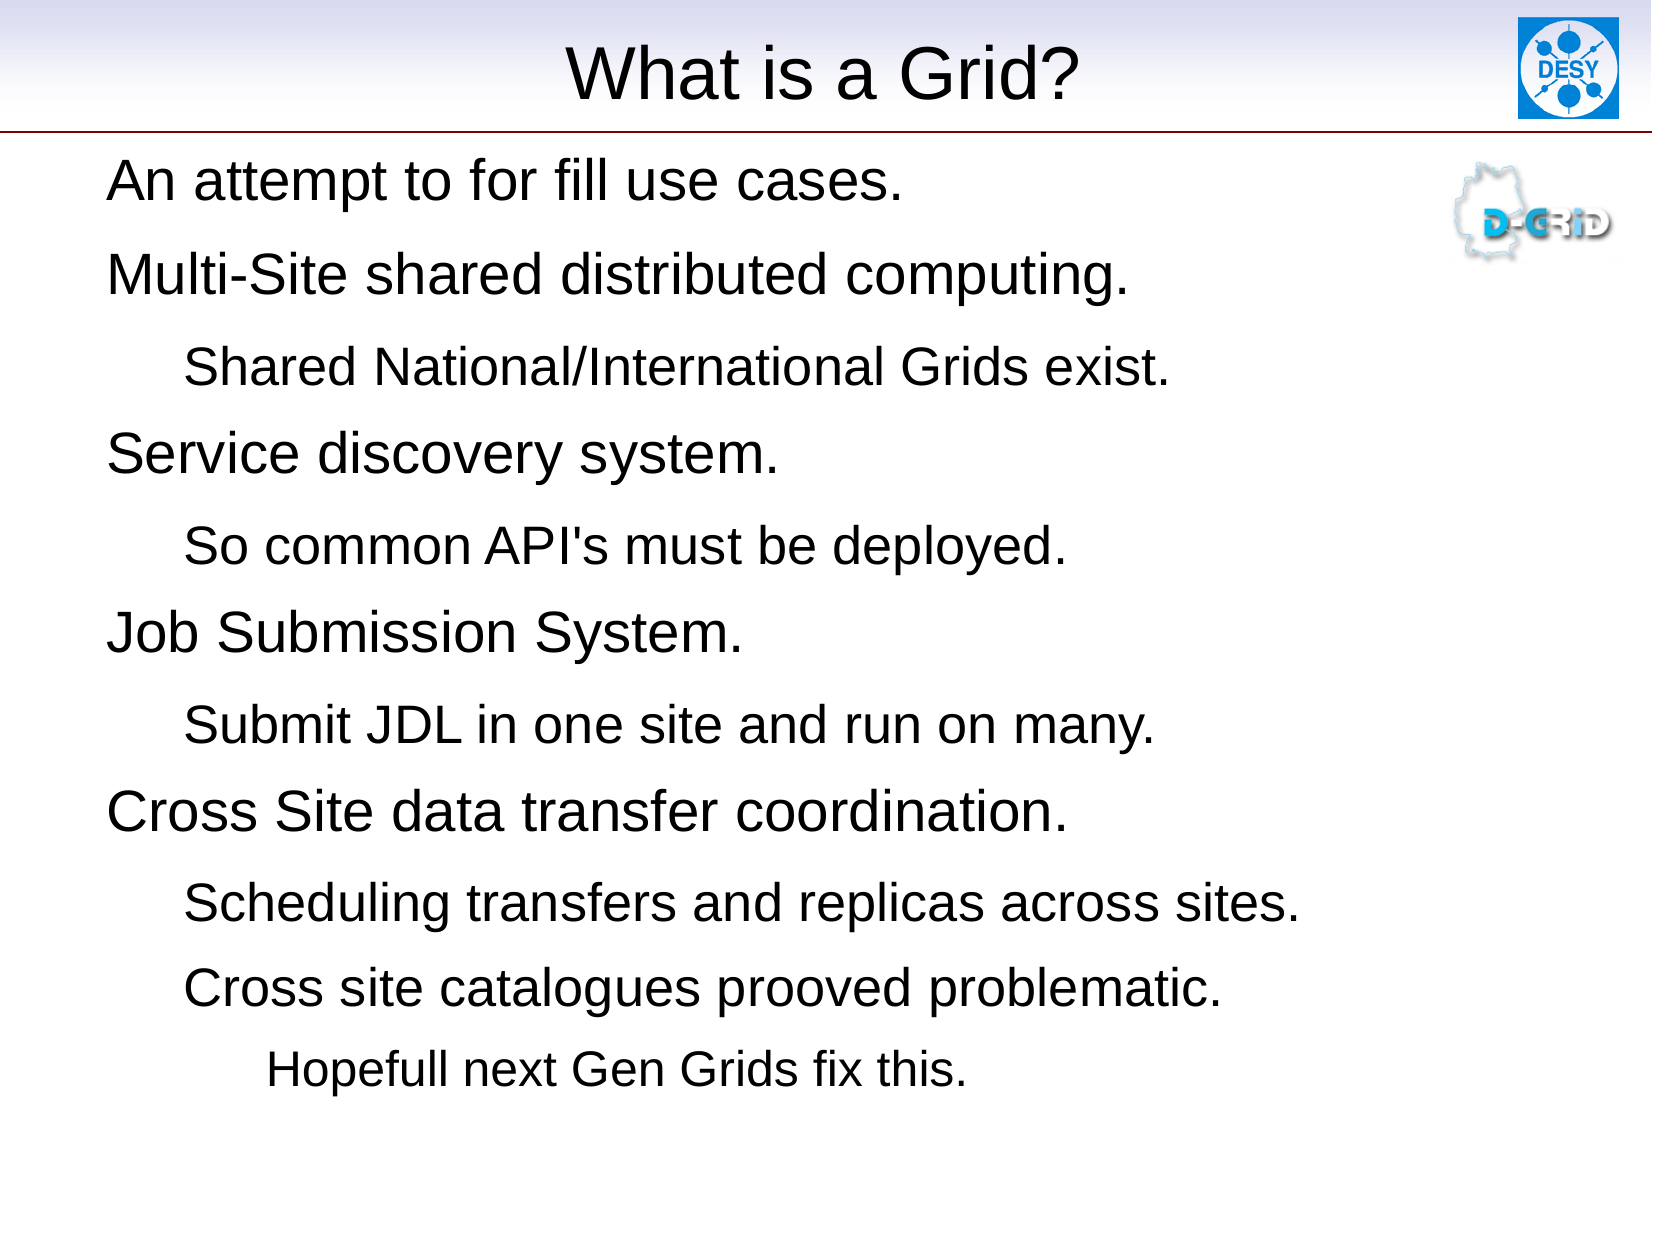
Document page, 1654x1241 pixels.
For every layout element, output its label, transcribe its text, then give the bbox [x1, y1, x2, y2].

picture [1565, 17, 1619, 119]
picture [1577, 147, 1646, 266]
list An attempt to for fill use cases. Multi-Site shared distributed computing. Shared National/International Grids exist. Service discovery system. So common API's must be deployed. Job Submission System. Submit JDL in one site and run on many. Cross Site data transfer coordination. Scheduling transfers and replicas across sites. Cross site catalogues prooved problematic. Hopefull next Gen Grids fix this. [88, 147, 1577, 1114]
title What is a Grid? [82, 0, 1565, 148]
